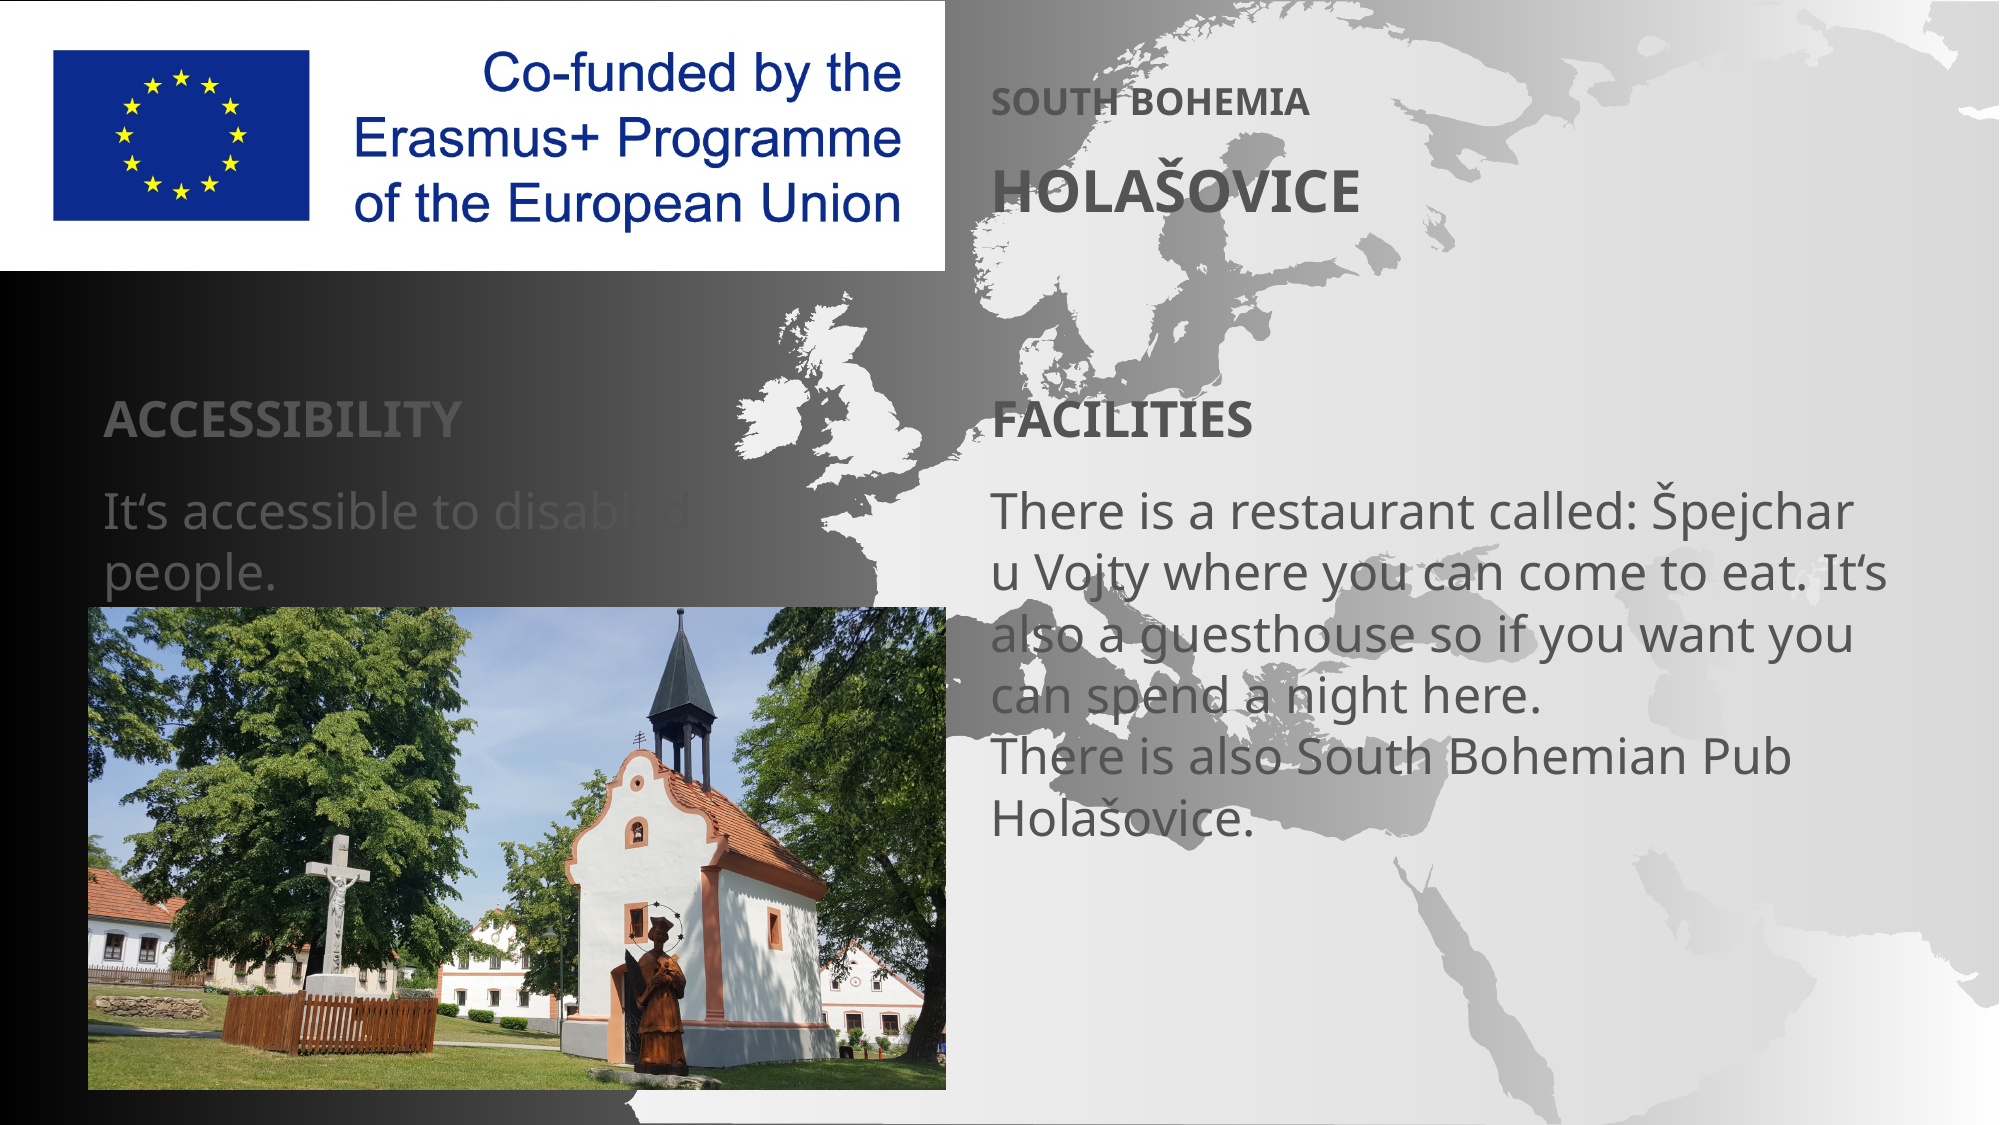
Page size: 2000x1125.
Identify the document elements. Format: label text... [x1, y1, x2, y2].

text_box FACILITIES There is a restaurant called: Špejchar u Vojty where you can come to eat. It‘s also a guesthouse so if you want you can spend a night here. There is also South Bohemian Pub Holašovice. [976, 380, 1910, 1125]
text_box ACCESSIBILITY It‘s accessible to disabled people. [88, 380, 857, 607]
picture [0, 1, 945, 271]
text_box SOUTH BOHEMIA HOLAŠOVICE [976, 68, 1945, 237]
picture [88, 607, 946, 1090]
